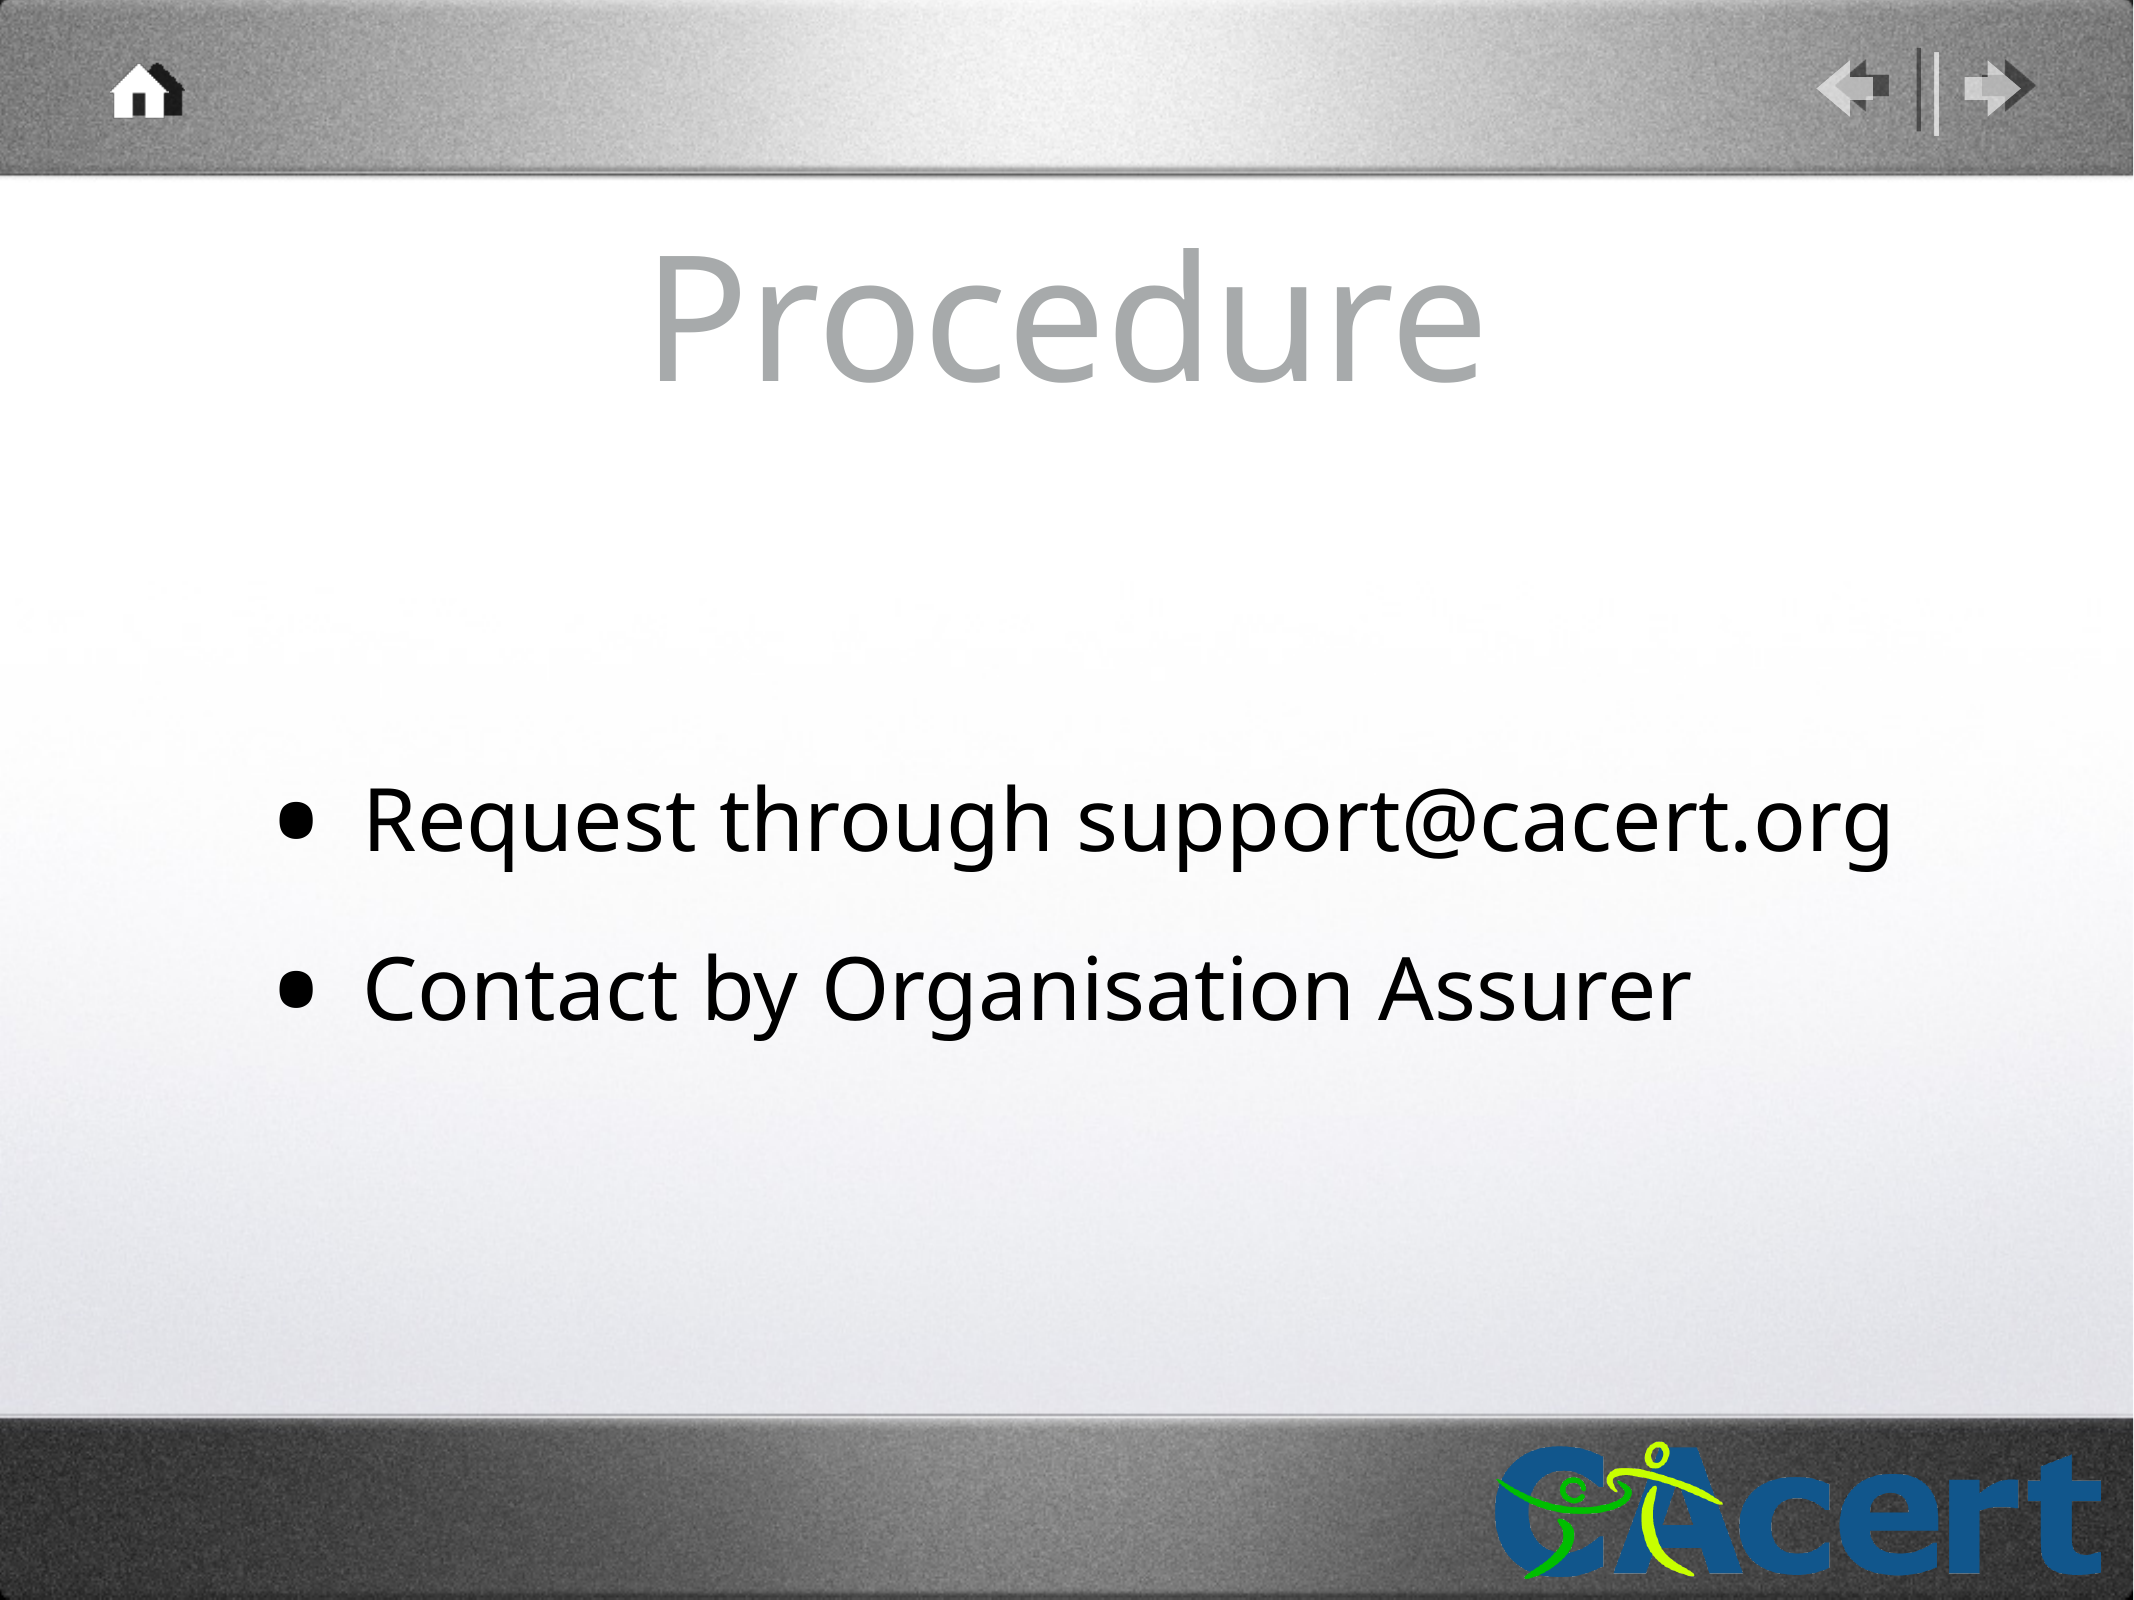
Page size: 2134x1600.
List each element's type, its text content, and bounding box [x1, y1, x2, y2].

title Procedure [208, 185, 1925, 433]
picture [0, 0, 2134, 1600]
list Request through support@cacert.org Contact by Organisation Assurer [208, 433, 1925, 1371]
